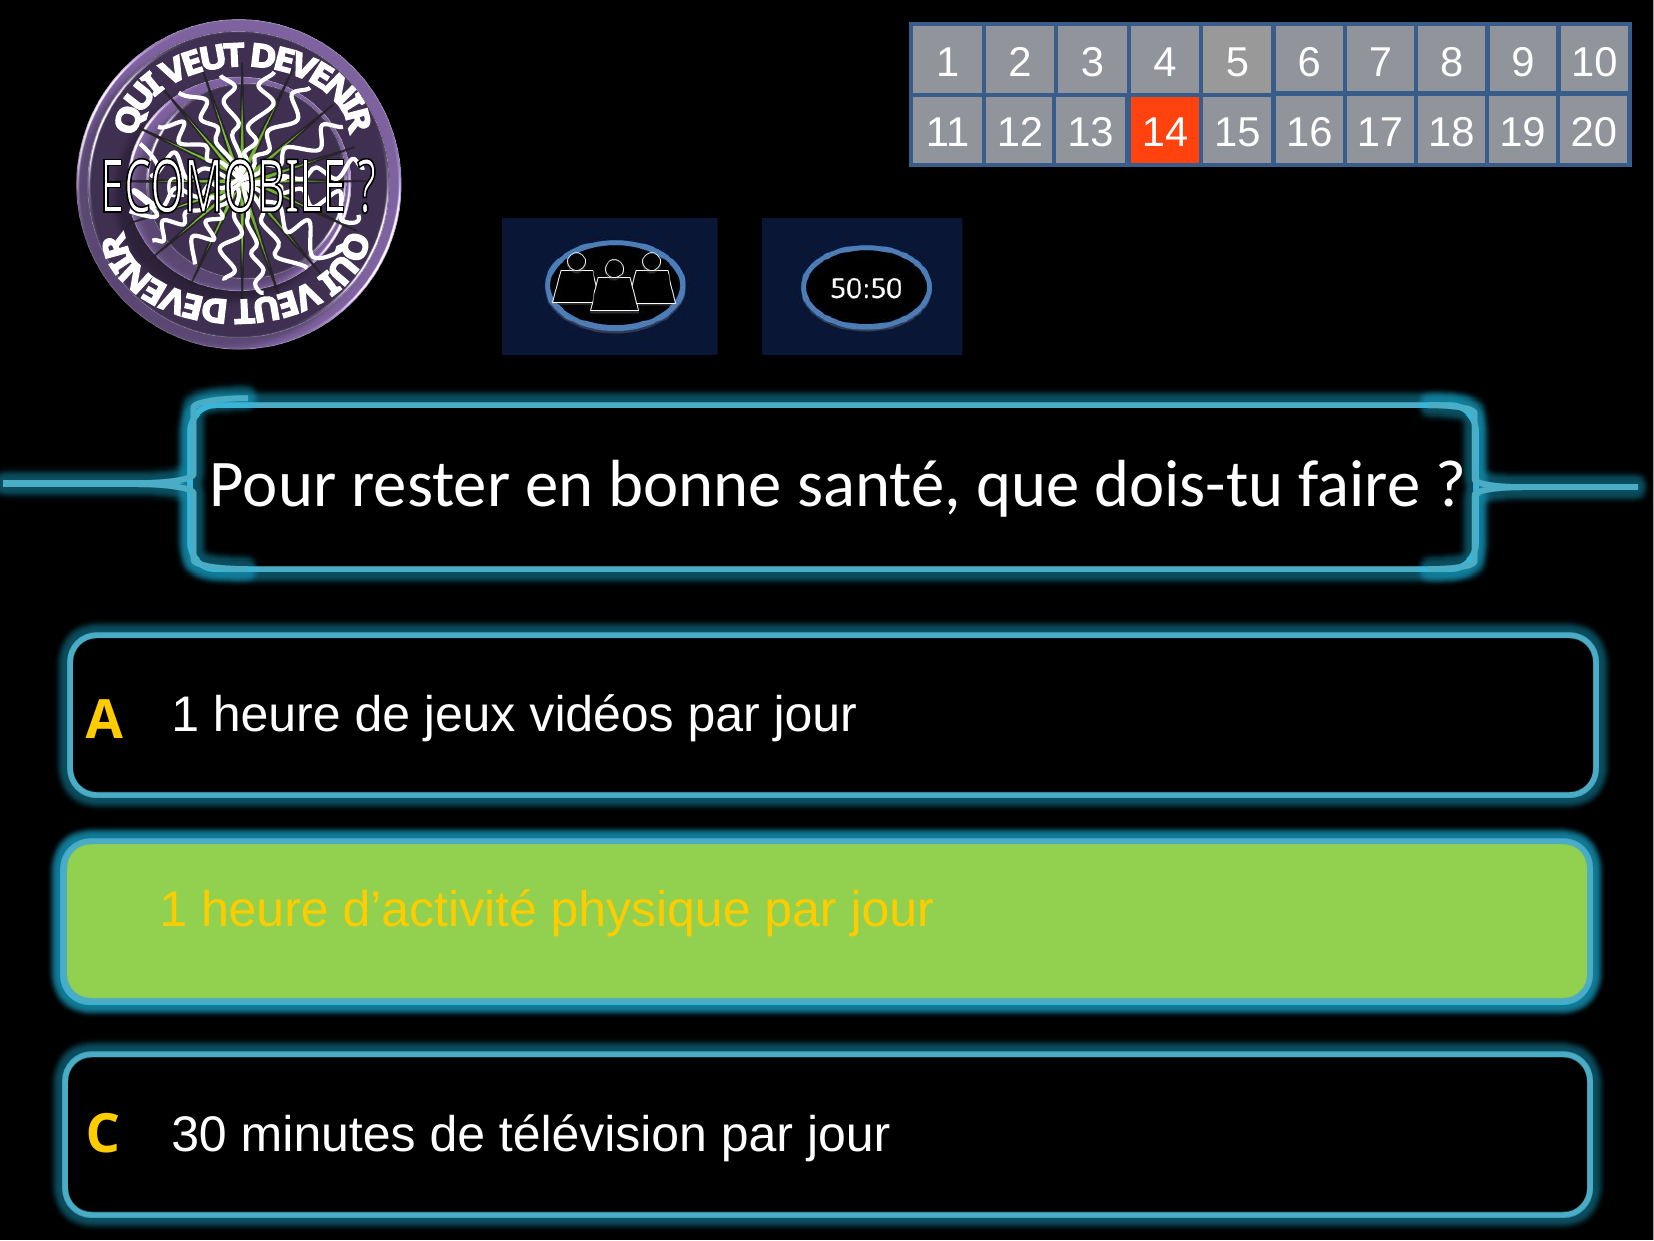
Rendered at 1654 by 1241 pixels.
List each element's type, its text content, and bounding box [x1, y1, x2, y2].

text_box 19 [1486, 93, 1558, 166]
text_box 3 [1056, 24, 1128, 95]
text_box 10 [1558, 24, 1630, 93]
text_box 2 [983, 24, 1056, 94]
list 1 heure d’activité physique par jour [159, 838, 1560, 981]
text_box 16 [1273, 93, 1345, 166]
list 30 minutes de télévision par jour [171, 1062, 1571, 1205]
text_box 9 [1487, 24, 1558, 93]
text_box 12 [983, 94, 1054, 166]
text_box 13 [1054, 94, 1127, 166]
text_box 11 [911, 94, 983, 166]
text_box 17 [1345, 93, 1415, 166]
text_box 6 [1273, 24, 1344, 93]
text_box 14 [1128, 94, 1201, 166]
picture [53, 18, 402, 370]
text_box 8 [1416, 24, 1487, 93]
title Pour rester en bonne santé, que dois-tu faire ? [200, 407, 1477, 573]
text_box 15 [1201, 94, 1273, 166]
text_box 1 [911, 24, 983, 94]
picture [0, 377, 1654, 591]
list 1 heure de jeux vidéos par jour [171, 643, 1571, 786]
text_box 7 [1344, 24, 1416, 93]
text_box 18 [1415, 93, 1486, 166]
picture [43, 821, 1610, 1022]
text_box 20 [1558, 93, 1630, 166]
picture [50, 615, 1616, 815]
text_box 4 [1128, 24, 1201, 94]
picture [45, 1034, 1610, 1235]
text_box 5 [1201, 24, 1273, 94]
